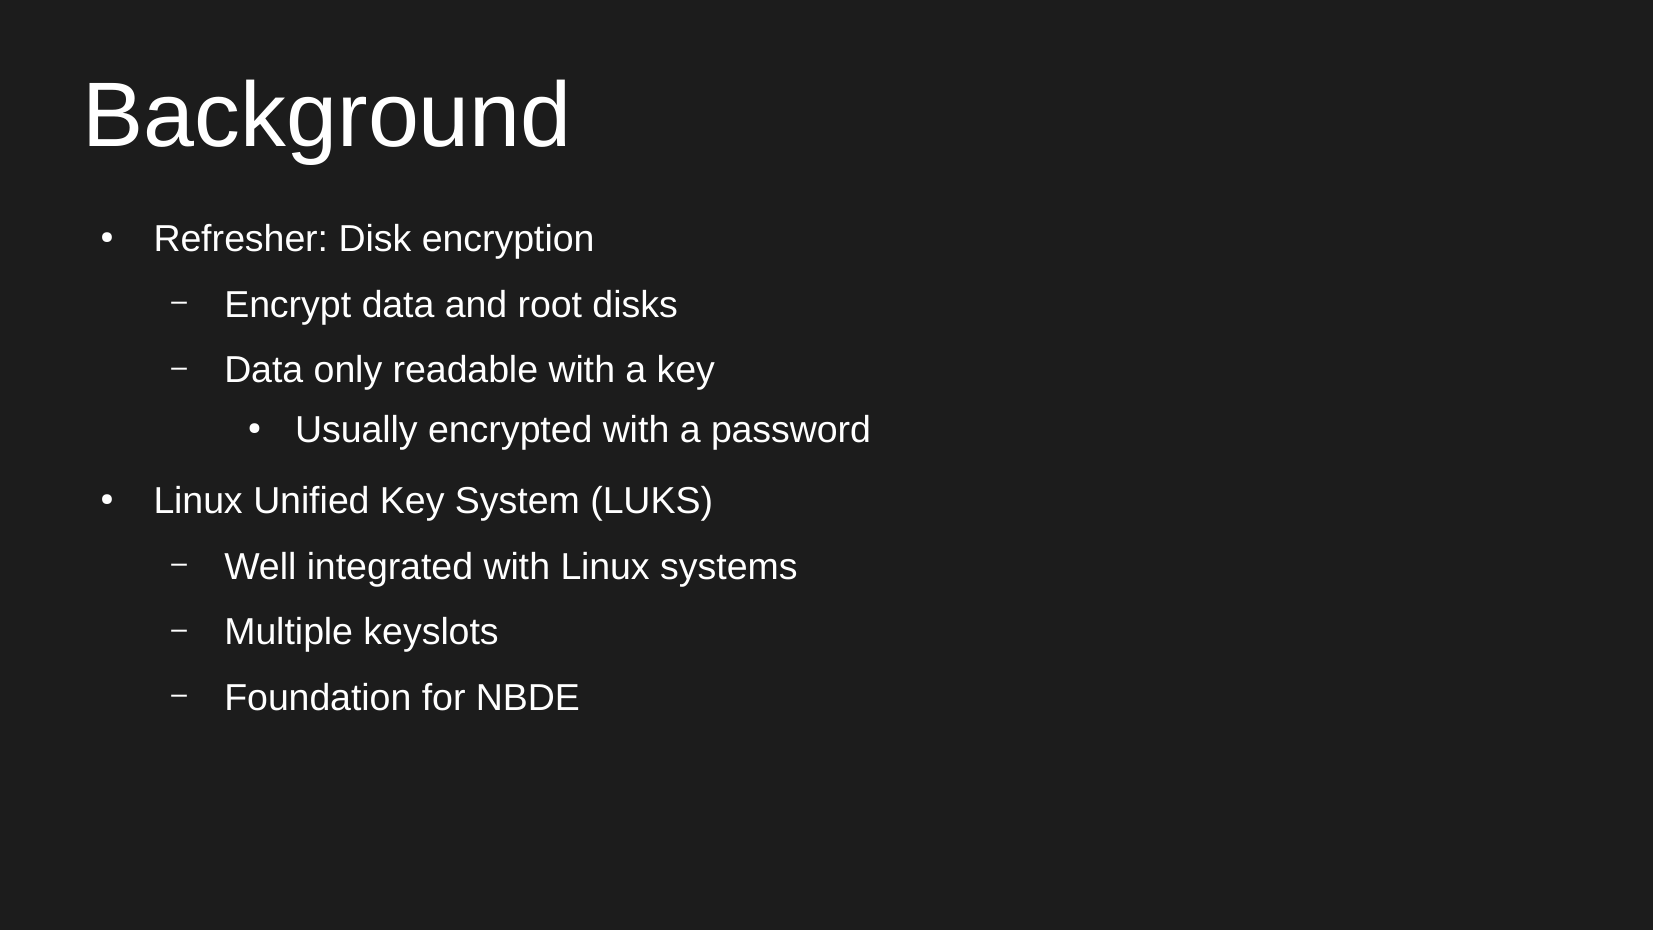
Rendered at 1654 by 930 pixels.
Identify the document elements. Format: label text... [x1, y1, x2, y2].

list Refresher: Disk encryption Encrypt data and root disks Data only readable with a key Usually encrypted with a password Linux Unified Key System (LUKS) Well integrated with Linux systems Multiple keyslots Foundation for NBDE [82, 217, 1571, 757]
title Background [82, 37, 1571, 193]
